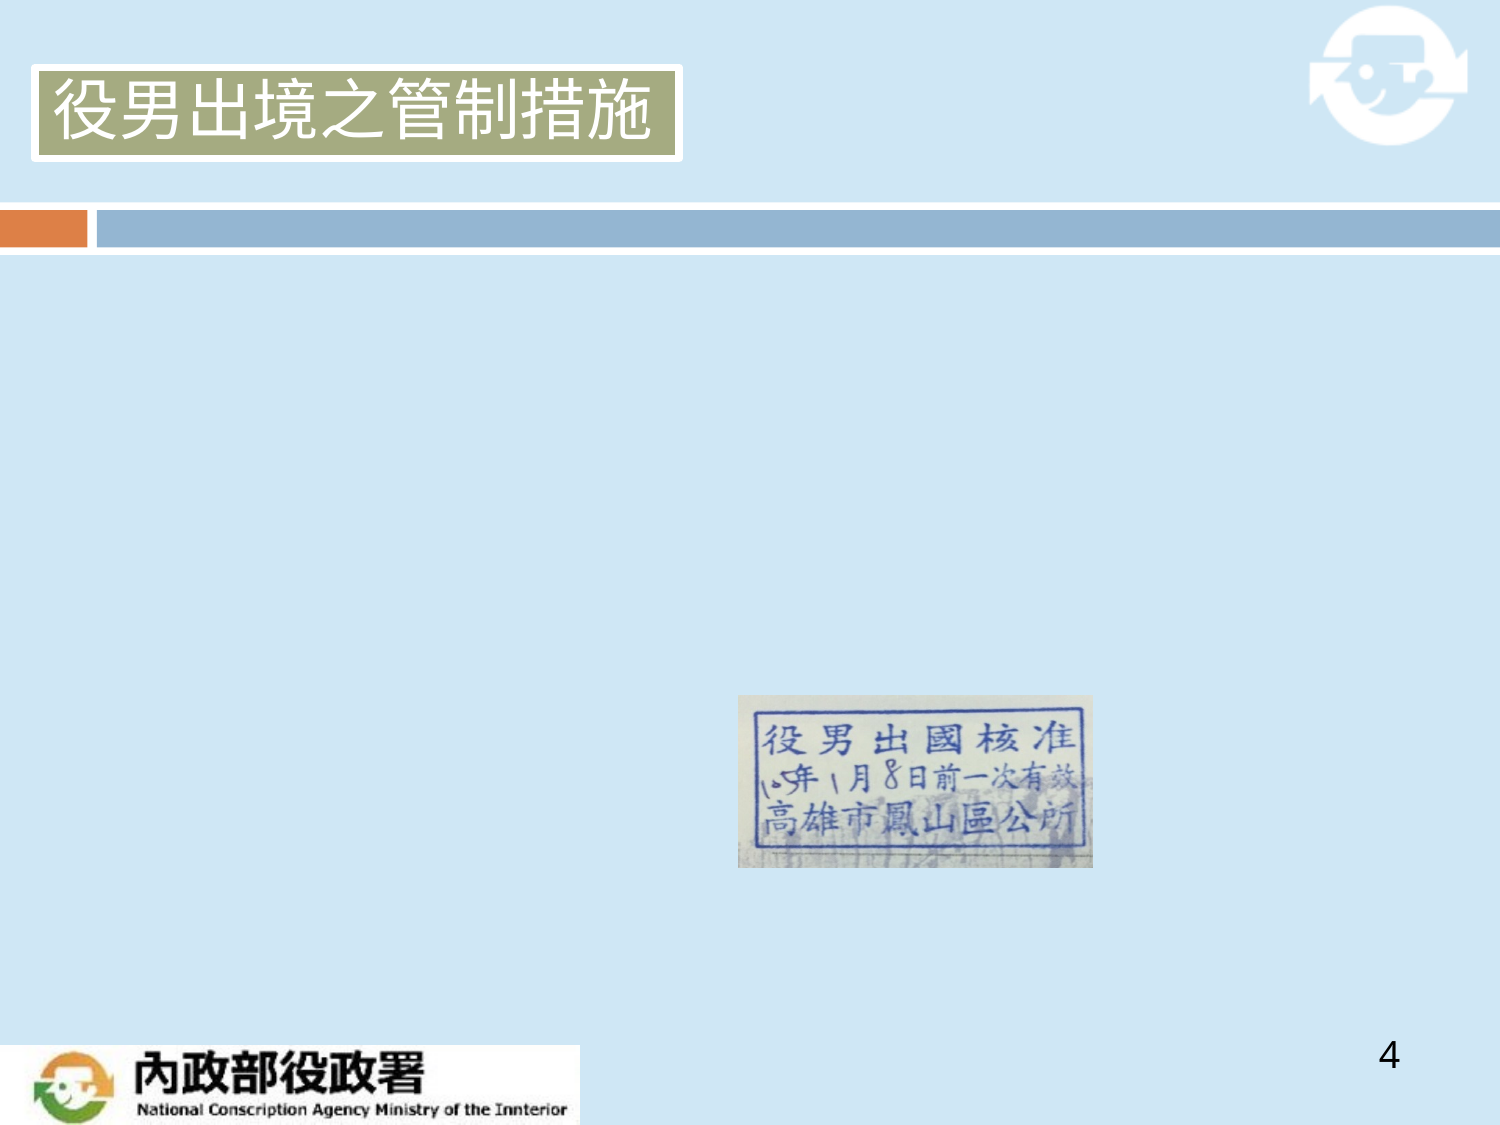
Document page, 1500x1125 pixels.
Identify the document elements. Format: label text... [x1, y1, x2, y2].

picture [28, 448, 1471, 1000]
picture [1305, 0, 1473, 153]
text_box 役男出境之管制措施 [35, 67, 680, 159]
picture [0, 1045, 580, 1125]
slide_number <編號> [1364, 1023, 1452, 1086]
